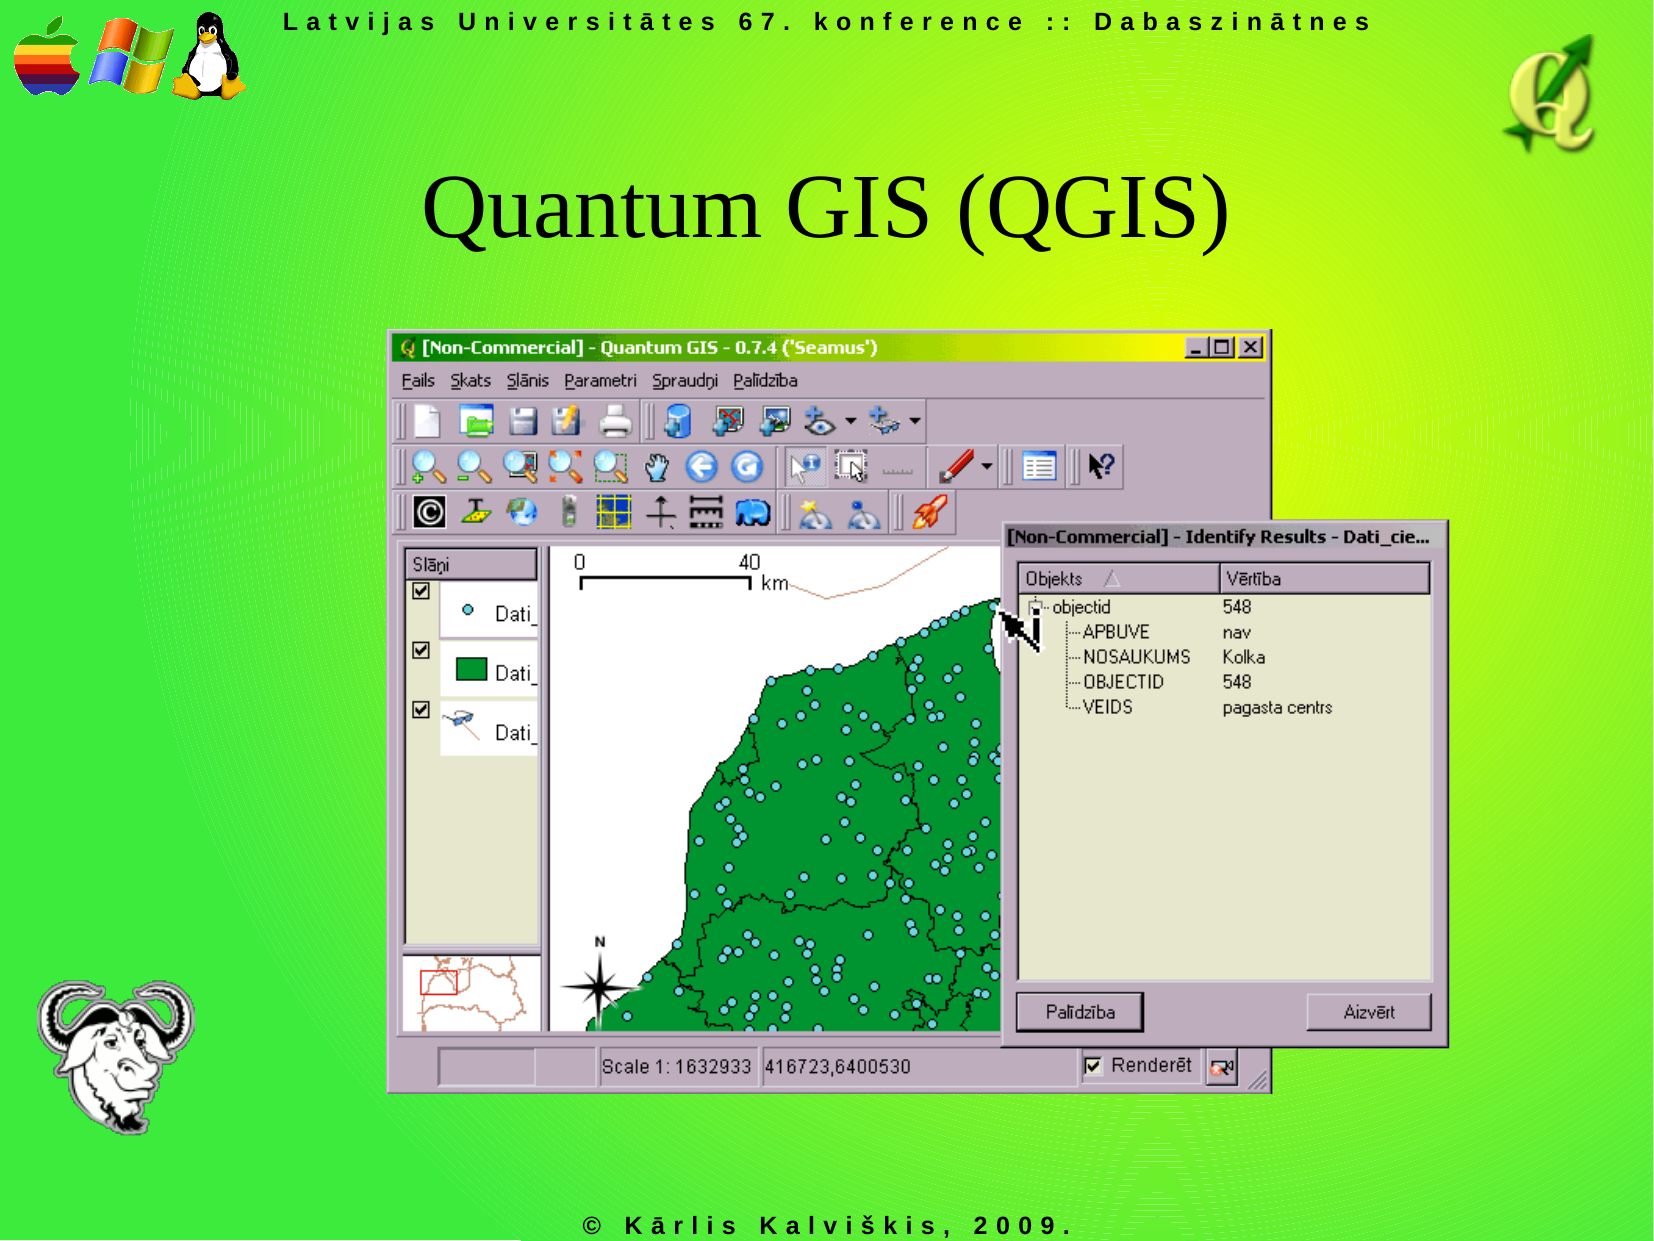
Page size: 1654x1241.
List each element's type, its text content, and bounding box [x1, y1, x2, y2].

picture [1488, 34, 1614, 160]
picture [37, 976, 195, 1142]
picture [88, 12, 246, 94]
title Quantum GIS (QGIS) [118, 88, 1536, 325]
picture [386, 329, 1451, 1094]
picture [14, 16, 80, 96]
